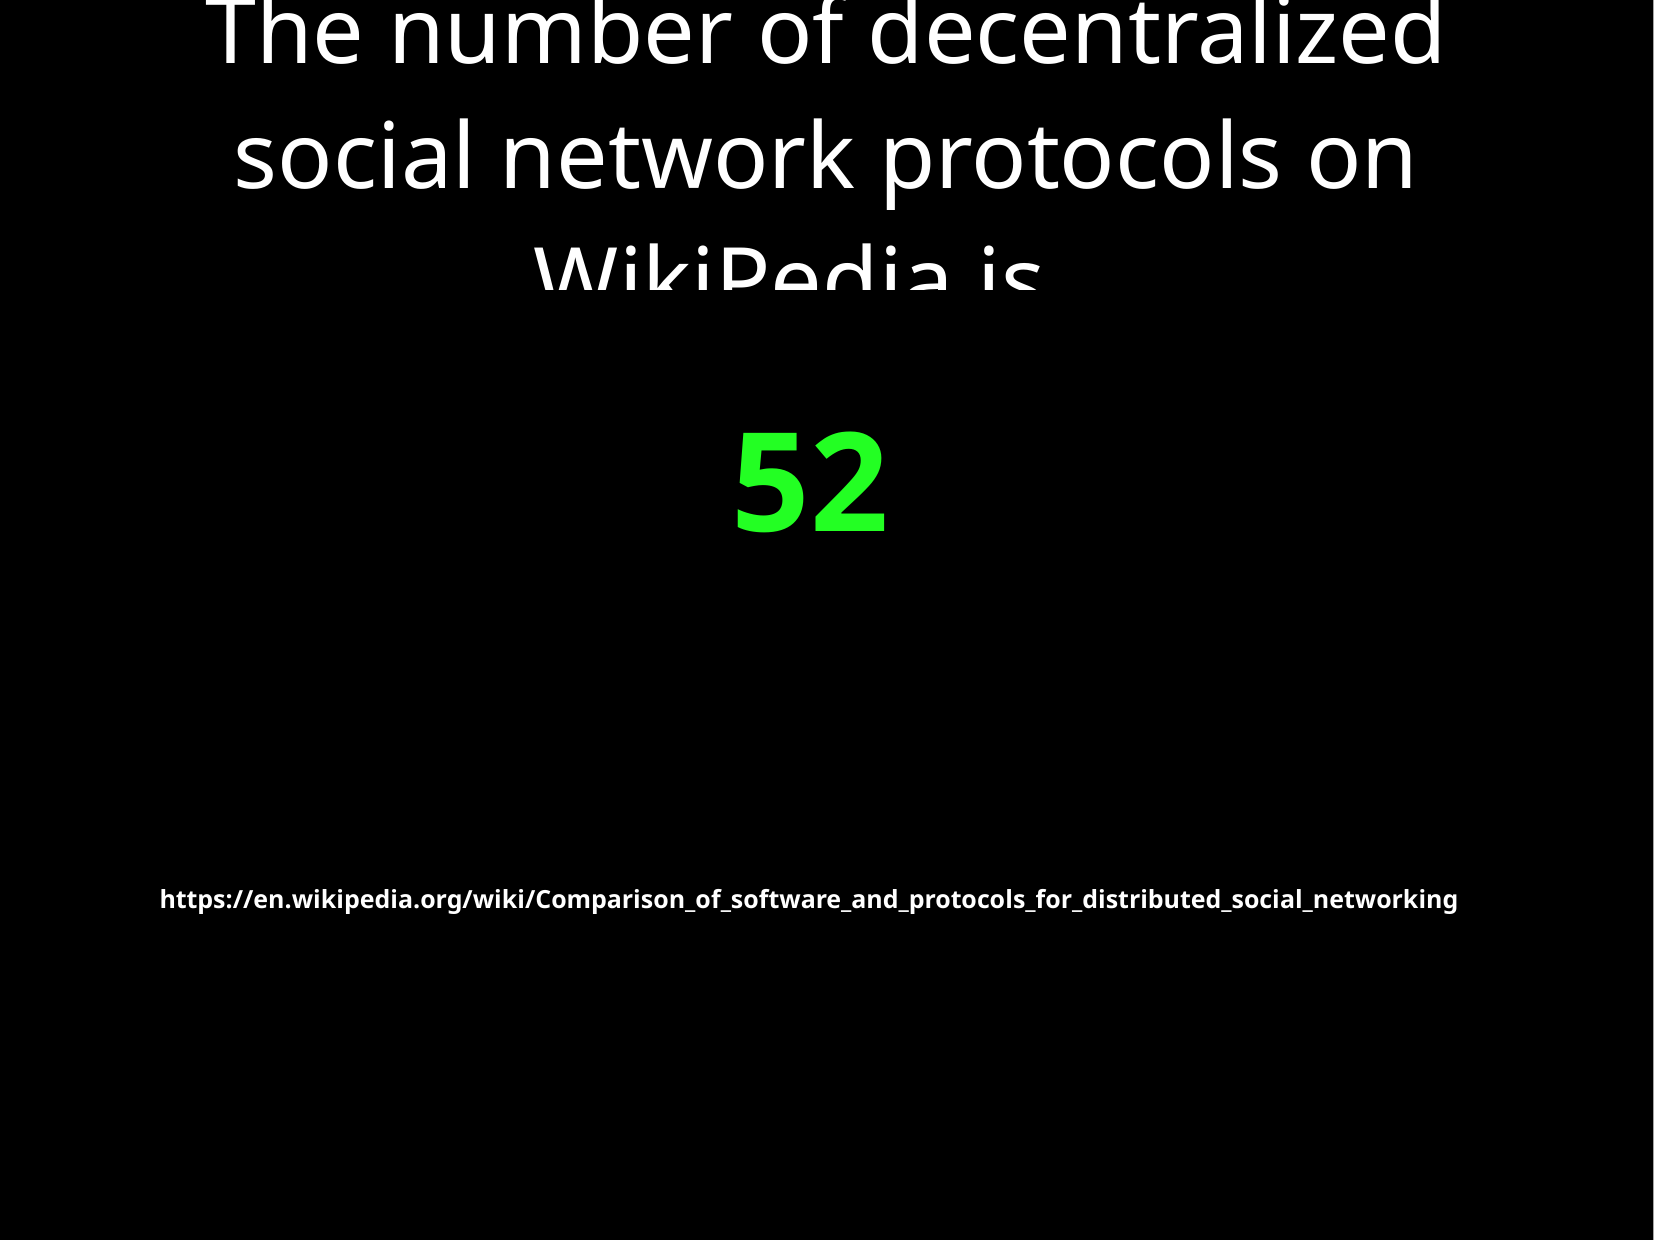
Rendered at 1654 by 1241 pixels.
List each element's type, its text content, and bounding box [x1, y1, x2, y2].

list 52 https://en.wikipedia.org/wiki/Comparison_of_software_and_protocols_for_distributed_social_networking [82, 290, 1538, 1010]
title The number of decentralized social network protocols on WikiPedia is... [82, 49, 1571, 257]
